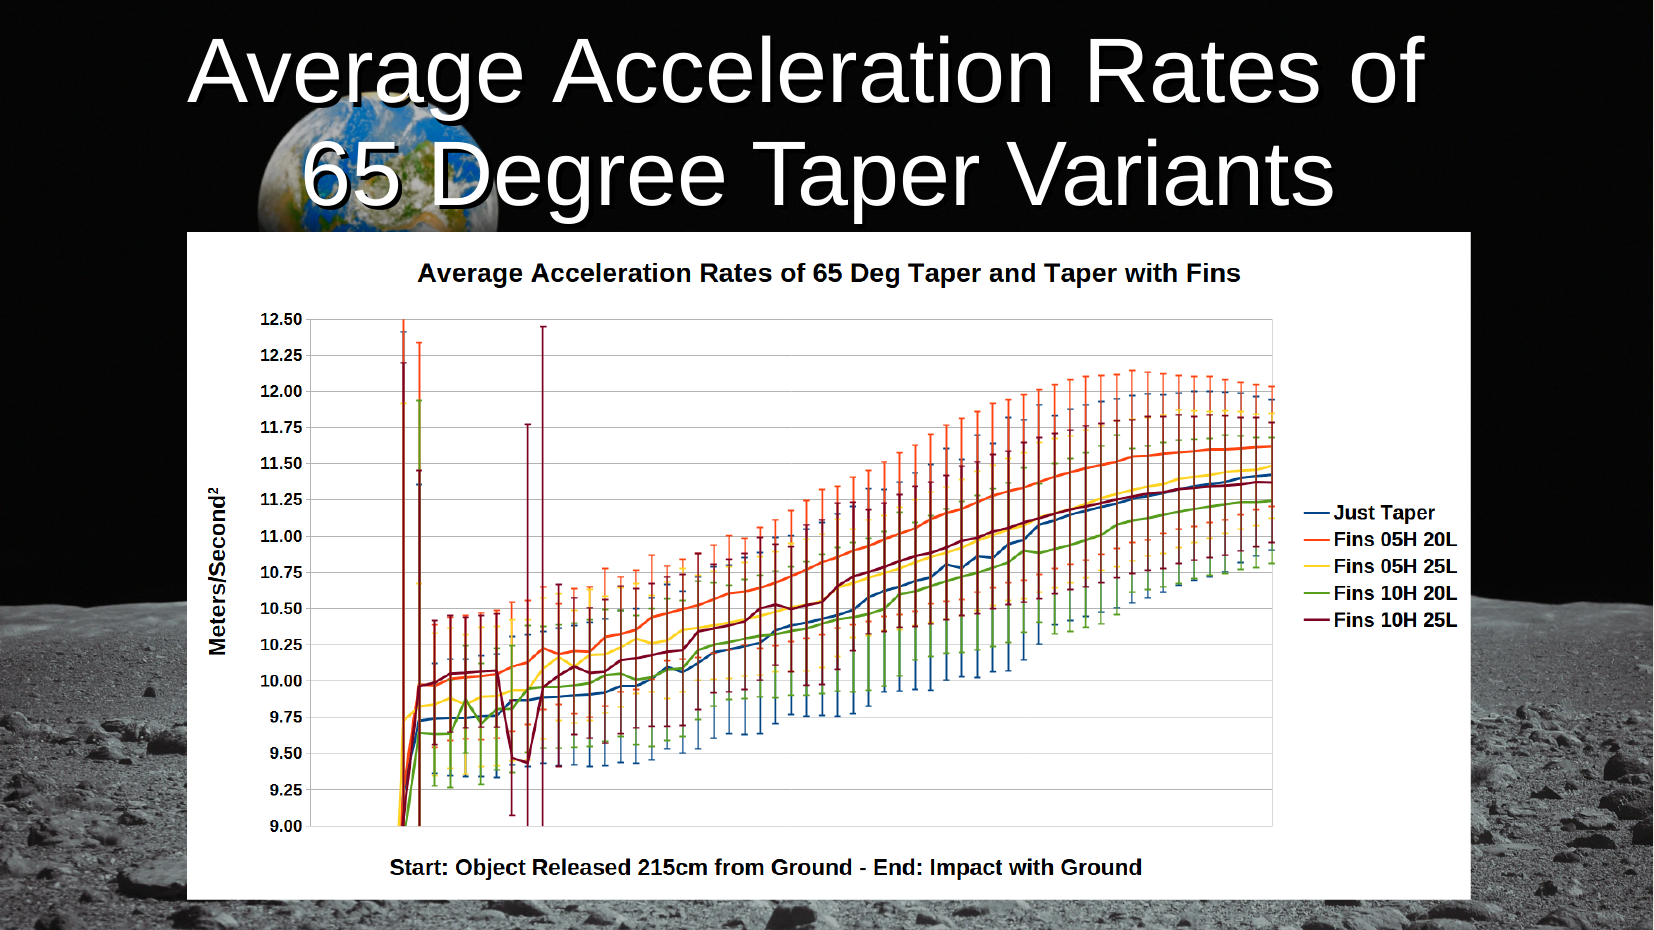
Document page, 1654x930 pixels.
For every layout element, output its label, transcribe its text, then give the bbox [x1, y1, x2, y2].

title Average Acceleration Rates of 65 Degree Taper Variants [75, 19, 1563, 226]
picture [0, 0, 1654, 930]
